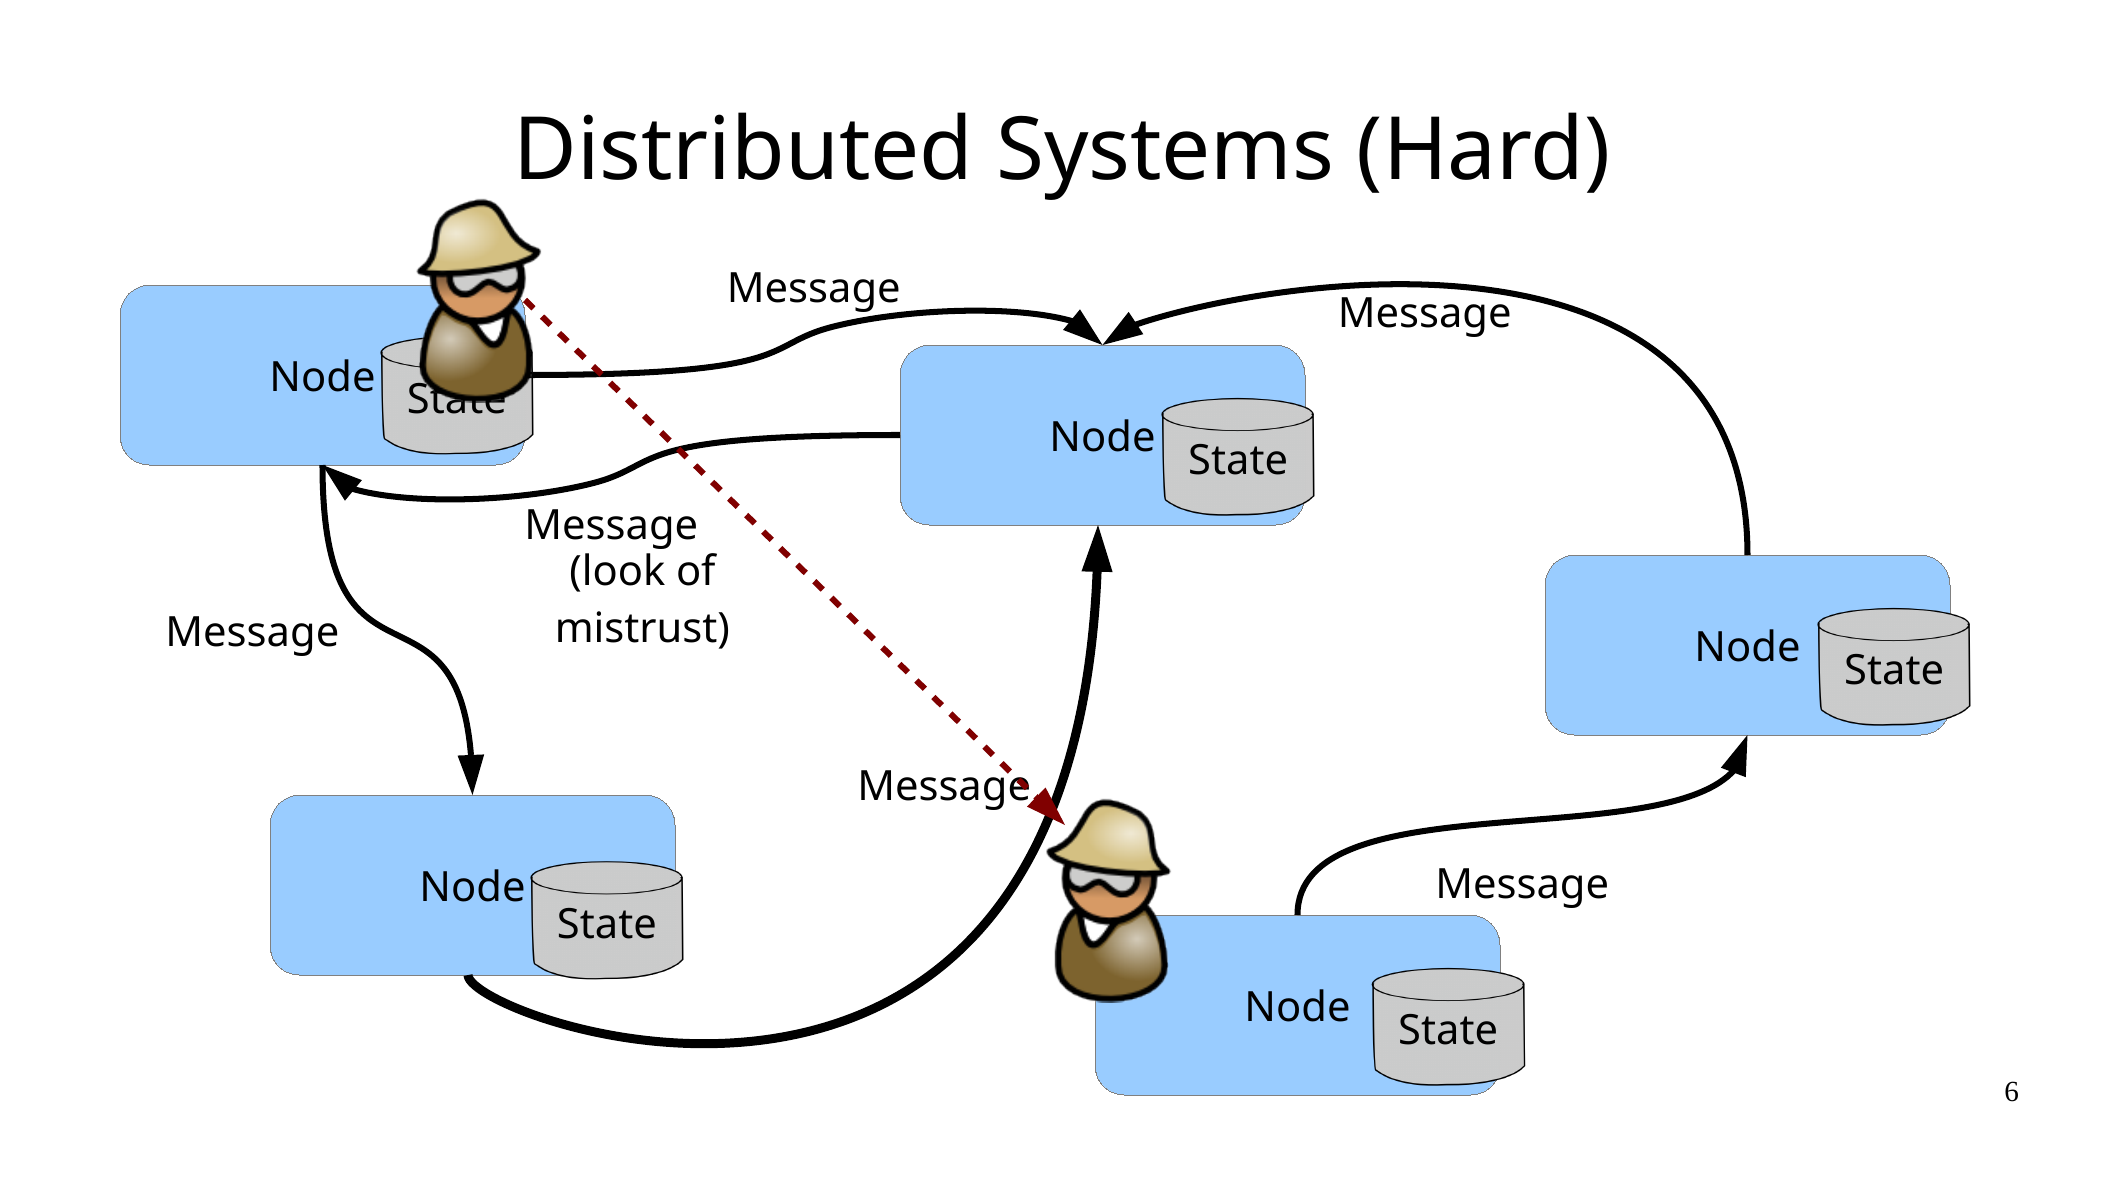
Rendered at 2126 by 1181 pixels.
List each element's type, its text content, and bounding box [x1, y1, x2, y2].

text_box Node [270, 795, 675, 976]
text_box Node [1095, 915, 1497, 1096]
picture [1141, 361, 1336, 556]
picture [510, 824, 704, 1019]
text_box Node [120, 285, 375, 466]
picture [1351, 931, 1546, 1126]
picture [1005, 794, 1213, 1003]
picture [1797, 571, 1991, 766]
picture [510, 1011, 529, 1019]
picture [360, 194, 583, 494]
text_box Node [1783, 651, 1797, 658]
title Distributed Systems (Hard) [106, 47, 2020, 245]
text_box Node [1545, 555, 1947, 736]
text_box Node [900, 345, 1302, 526]
text_box (look of mistrust) [540, 533, 738, 646]
text_box Node [1783, 641, 1795, 648]
